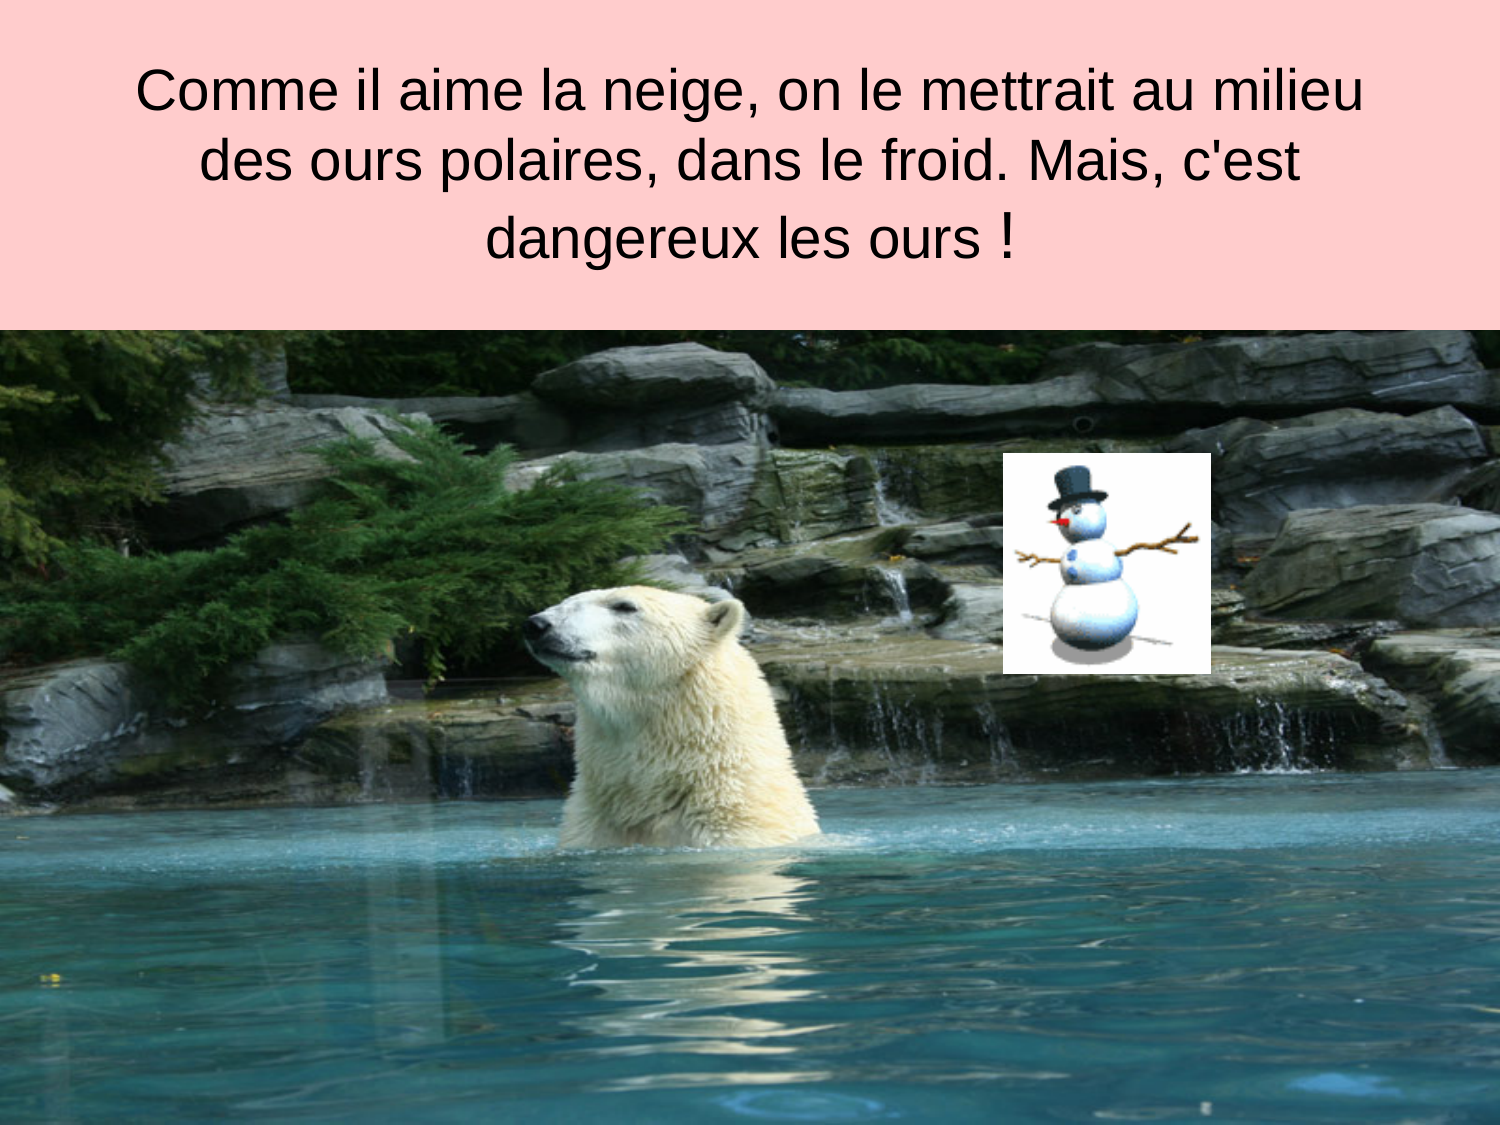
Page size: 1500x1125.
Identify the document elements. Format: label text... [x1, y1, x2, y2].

picture [0, 330, 1500, 1125]
title Comme il aime la neige, on le mettrait au milieu des ours polaires, dans le froid. Mais, c'est dangereux les ours ! [76, 44, 1425, 280]
